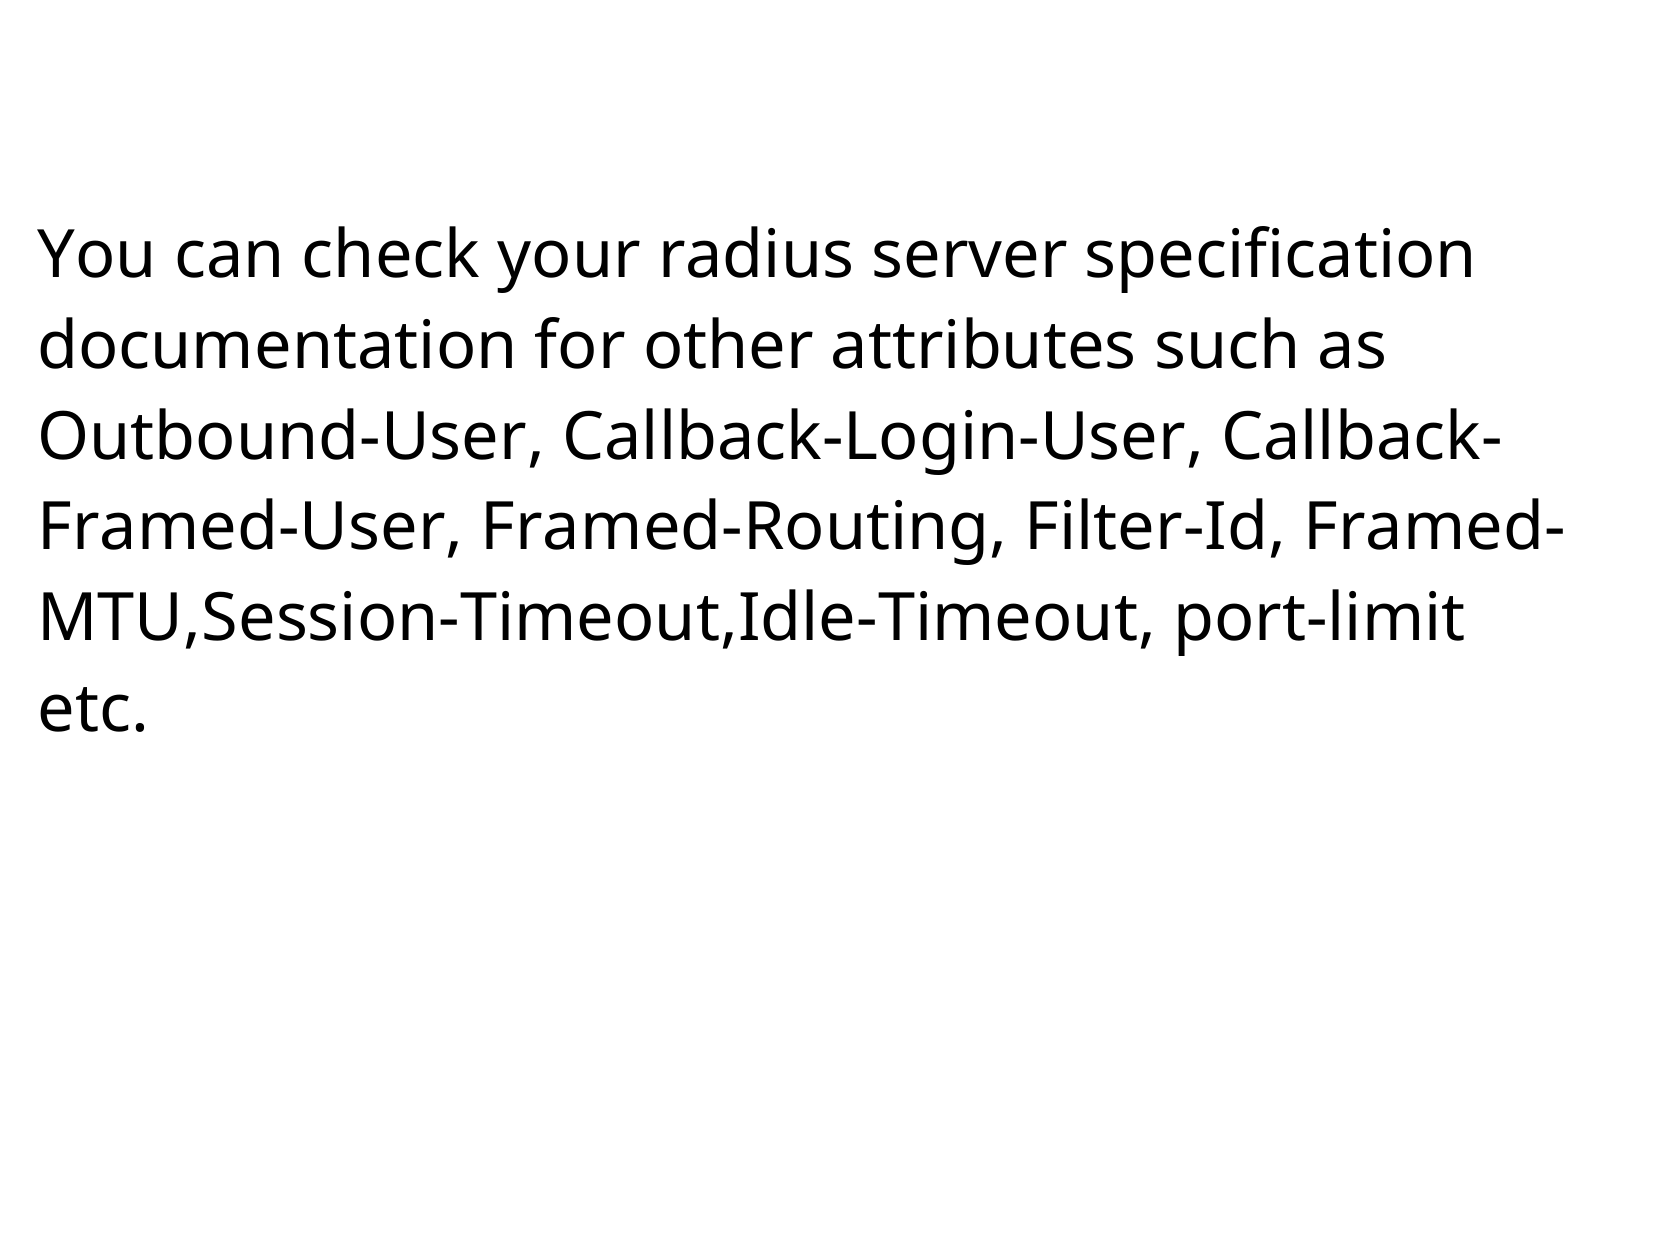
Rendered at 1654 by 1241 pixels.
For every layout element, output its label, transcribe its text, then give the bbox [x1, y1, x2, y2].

subtitle You can check your radius server specification documentation for other attributes such as Outbound-User, Callback-Login-User, Callback-Framed-User, Framed-Routing, Filter-Id, Framed-MTU,Session-Timeout,Idle-Timeout, port-limit etc. [37, 37, 1571, 1102]
